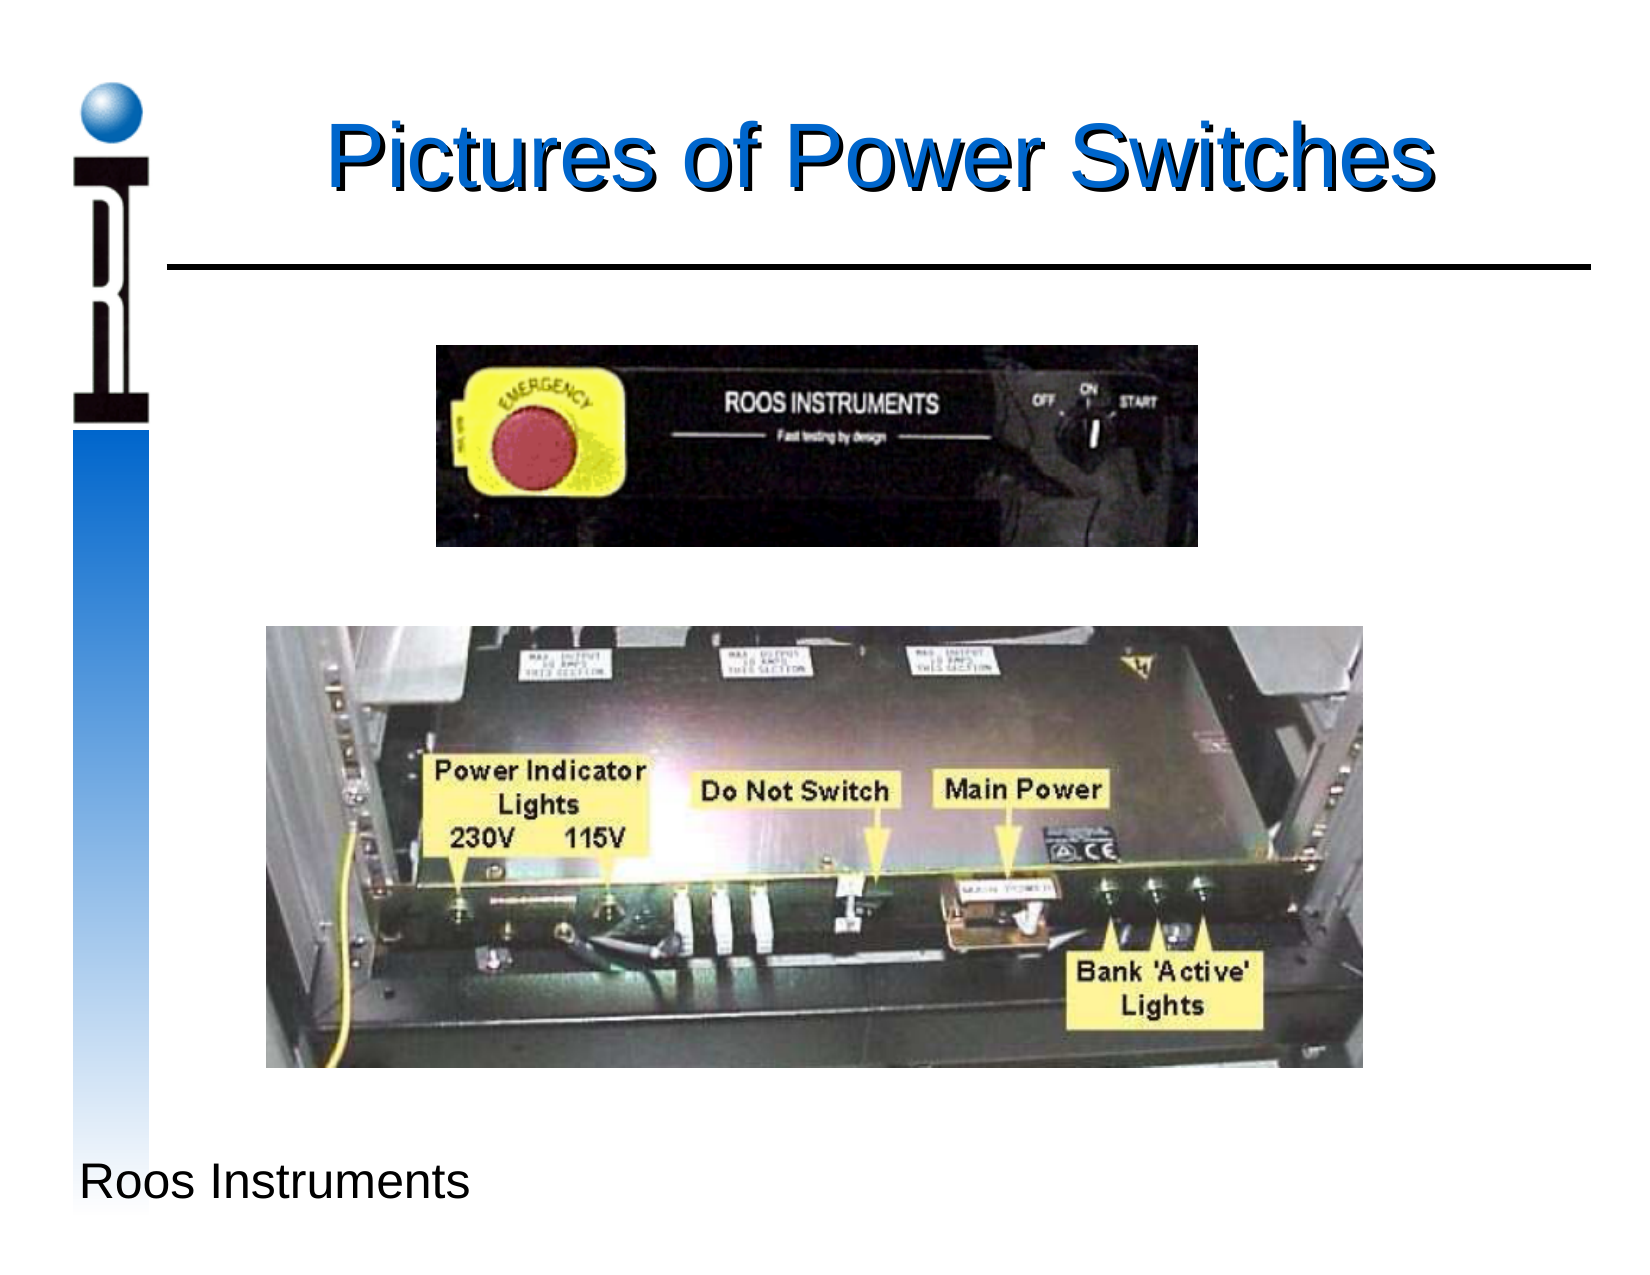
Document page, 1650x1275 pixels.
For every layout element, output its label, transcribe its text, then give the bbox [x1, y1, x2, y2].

picture [266, 626, 1363, 1069]
picture [436, 345, 1198, 547]
picture [69, 78, 154, 430]
title Pictures of Power Switches [171, 59, 1591, 253]
